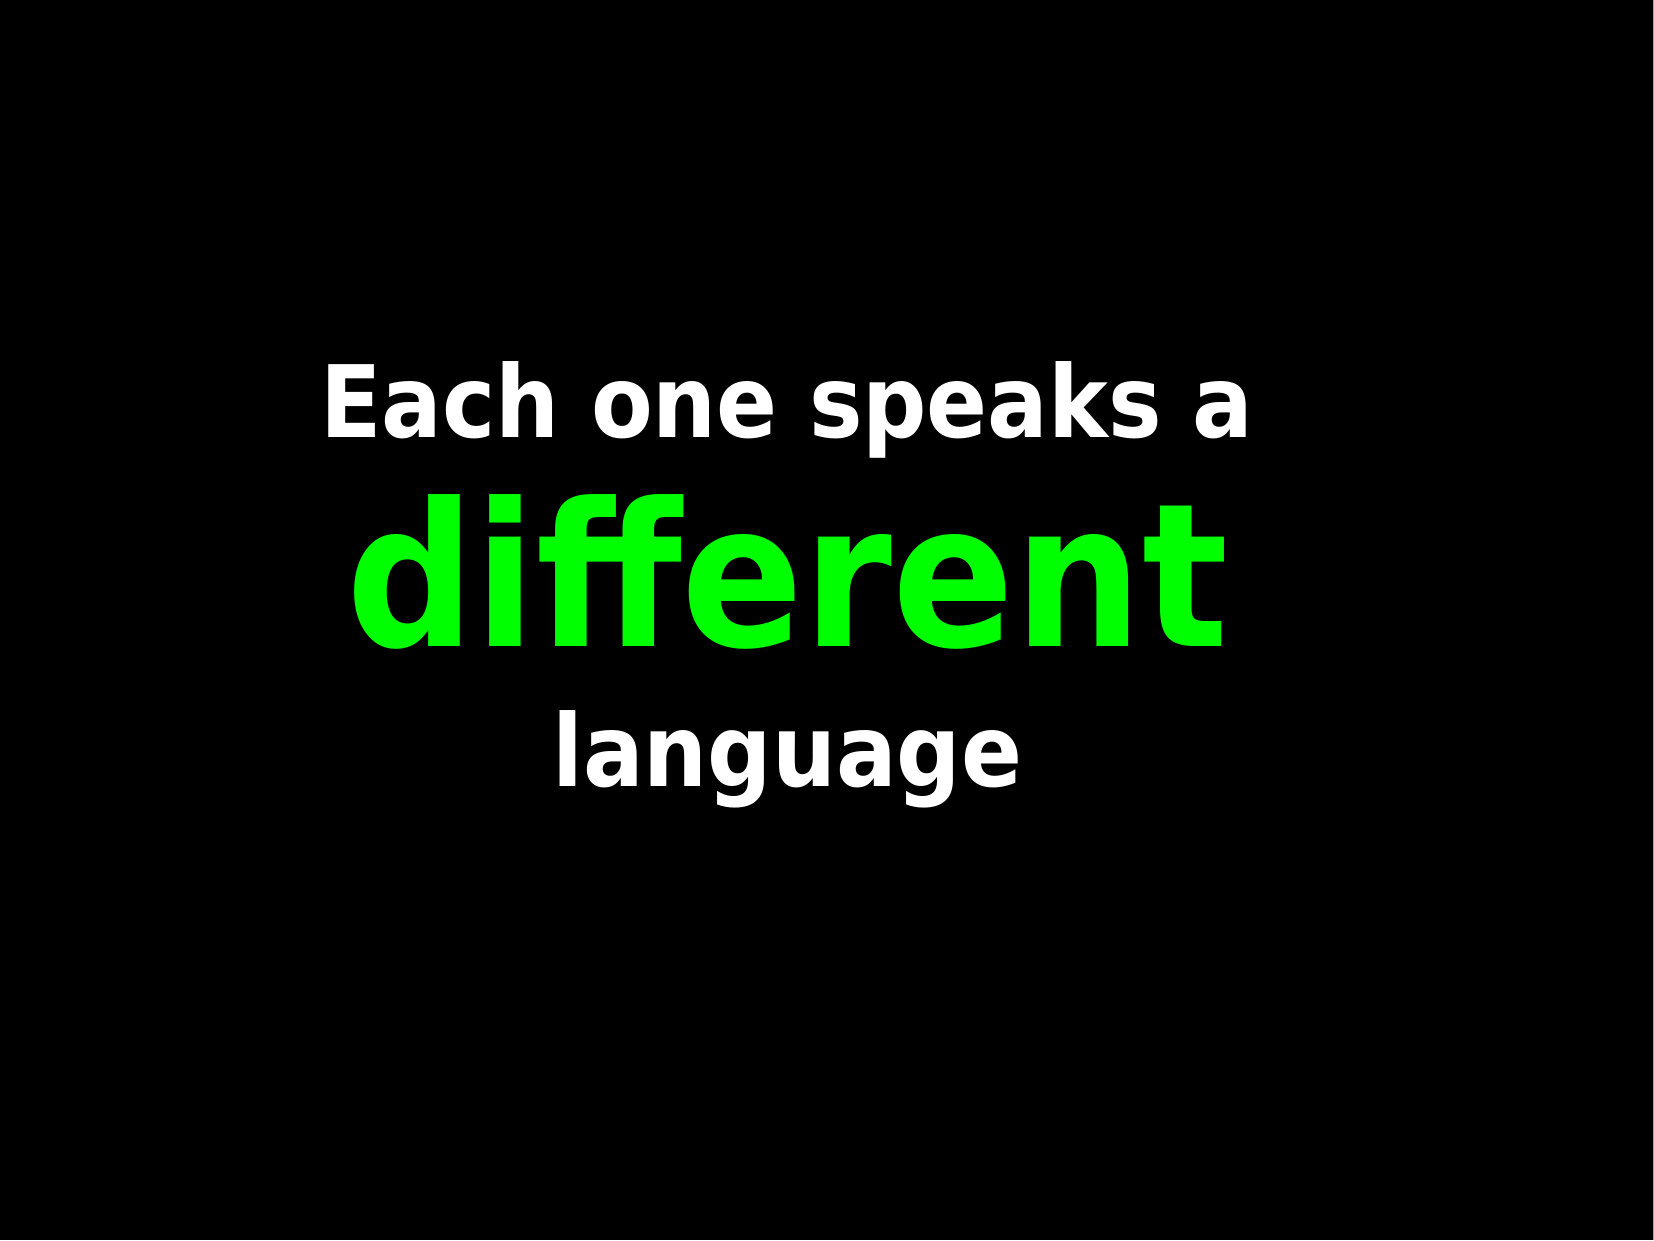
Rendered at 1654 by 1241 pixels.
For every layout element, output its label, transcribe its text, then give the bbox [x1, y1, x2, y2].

text_box Each one speaks a different language [150, 337, 1426, 976]
